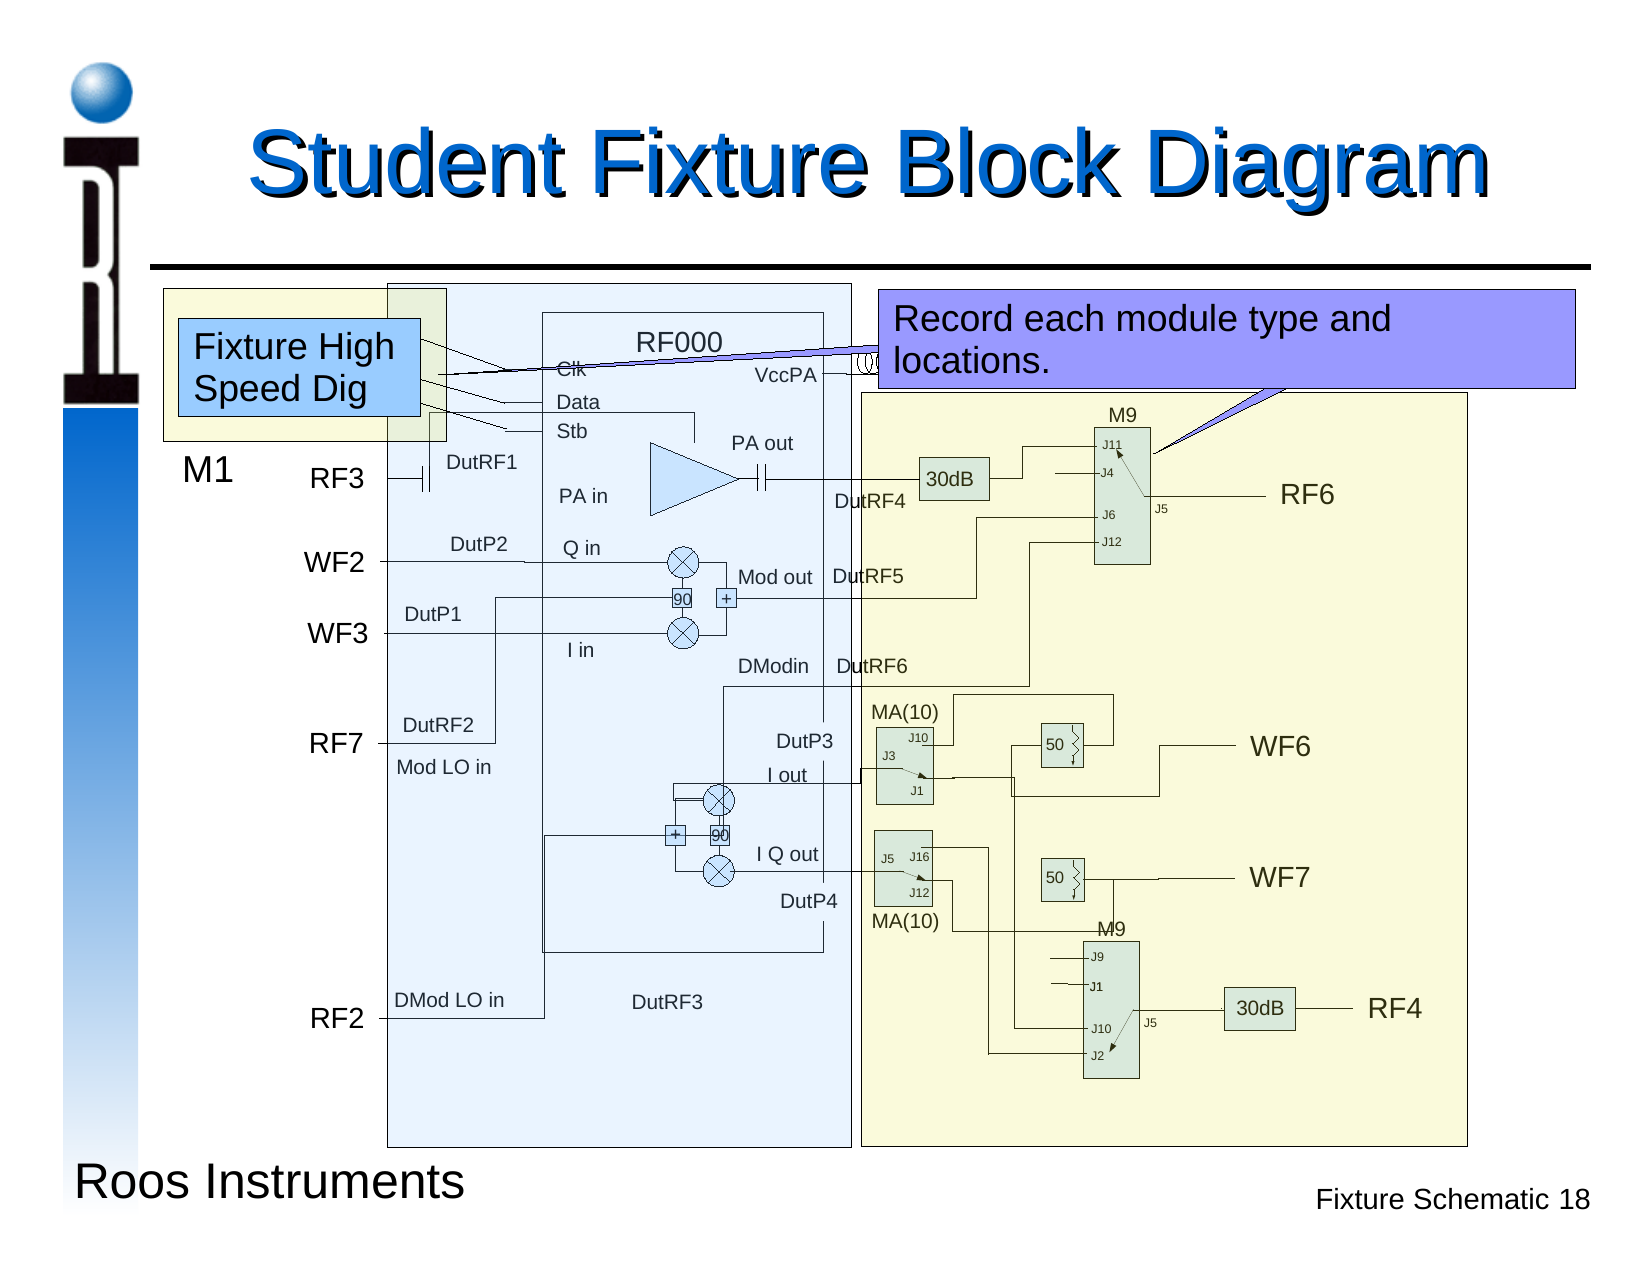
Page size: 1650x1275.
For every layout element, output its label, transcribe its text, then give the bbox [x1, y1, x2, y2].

text_box WF2 [288, 538, 381, 586]
picture [59, 59, 144, 411]
text_box RF3 [294, 455, 380, 503]
text_box MA(10) [856, 693, 861, 732]
text_box DutRF5 [852, 557, 861, 595]
text_box Record each module type and locations. [878, 289, 1576, 389]
text_box [163, 283, 878, 1148]
text_box DutRF6 [852, 647, 861, 686]
text_box Mod LO in [381, 747, 387, 786]
text_box Fixture High Speed Dig [178, 318, 421, 417]
text_box [861, 389, 1468, 1147]
text_box WF3 [292, 609, 385, 658]
text_box DMod LO in [379, 981, 387, 1020]
text_box M1 [167, 440, 249, 498]
text_box RF2 [294, 994, 380, 1043]
text_box RF7 [294, 719, 379, 768]
title Student Fixture Block Diagram [147, 59, 1591, 265]
text_box DutRF4 [852, 482, 861, 521]
text_box MA(10) [856, 902, 861, 941]
